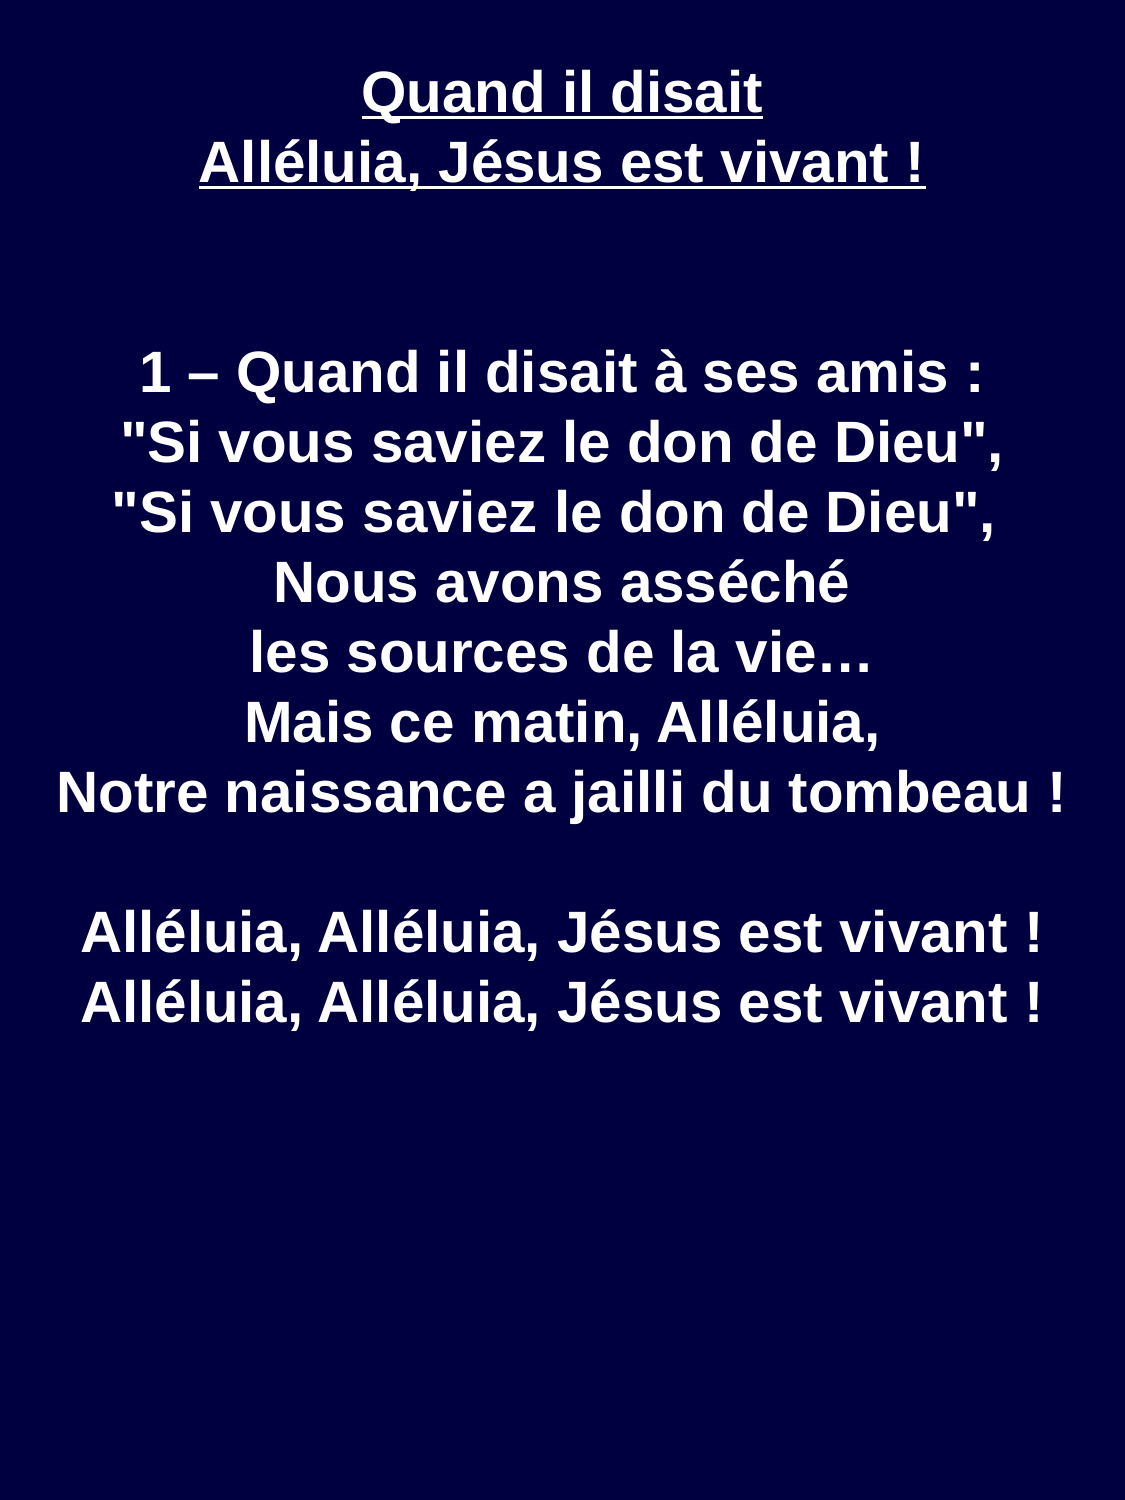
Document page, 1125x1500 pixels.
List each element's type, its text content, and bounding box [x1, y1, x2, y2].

text_box Quand il disait Alléluia, Jésus est vivant ! 1 – Quand il disait à ses amis : "Si vous saviez le don de Dieu", "Si vous saviez le don de Dieu", Nous avons asséché les sources de la vie… Mais ce matin, Alléluia, Notre naissance a jailli du tombeau ! Alléluia, Alléluia, Jésus est vivant ! Alléluia, Alléluia, Jésus est vivant ! [0, 47, 1125, 1410]
